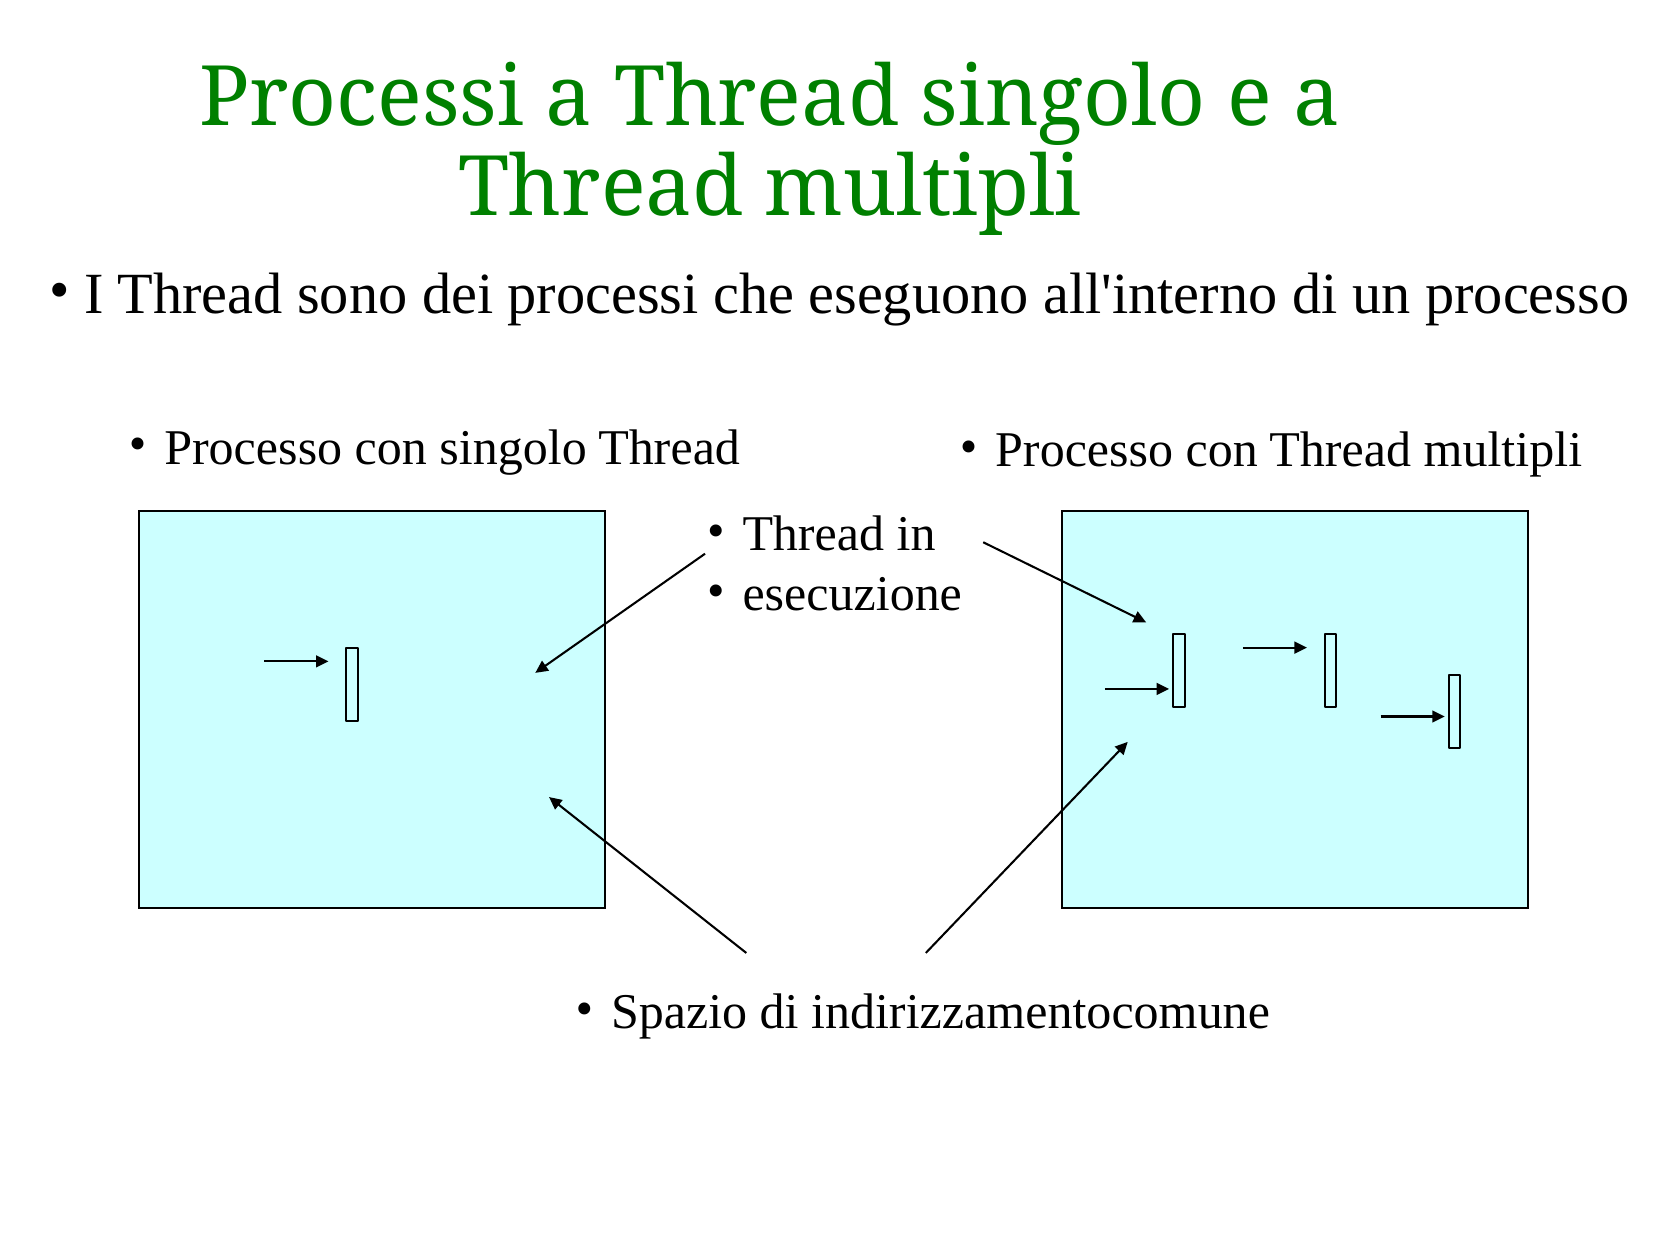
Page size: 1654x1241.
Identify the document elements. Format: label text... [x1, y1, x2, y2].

text_box Thread in esecuzione [692, 493, 1147, 642]
text_box Spazio di indirizzamentocomune [560, 971, 1250, 1120]
text_box Processo con singolo Thread [114, 406, 720, 489]
text_box [1062, 558, 1528, 908]
text_box I Thread sono dei processi che eseguono all'interno di un processo [34, 247, 1610, 342]
text_box Processo con Thread multipli [945, 409, 1654, 558]
text_box [138, 510, 605, 908]
text_box Processi a Thread singolo e a Thread multipli [67, 45, 1473, 252]
